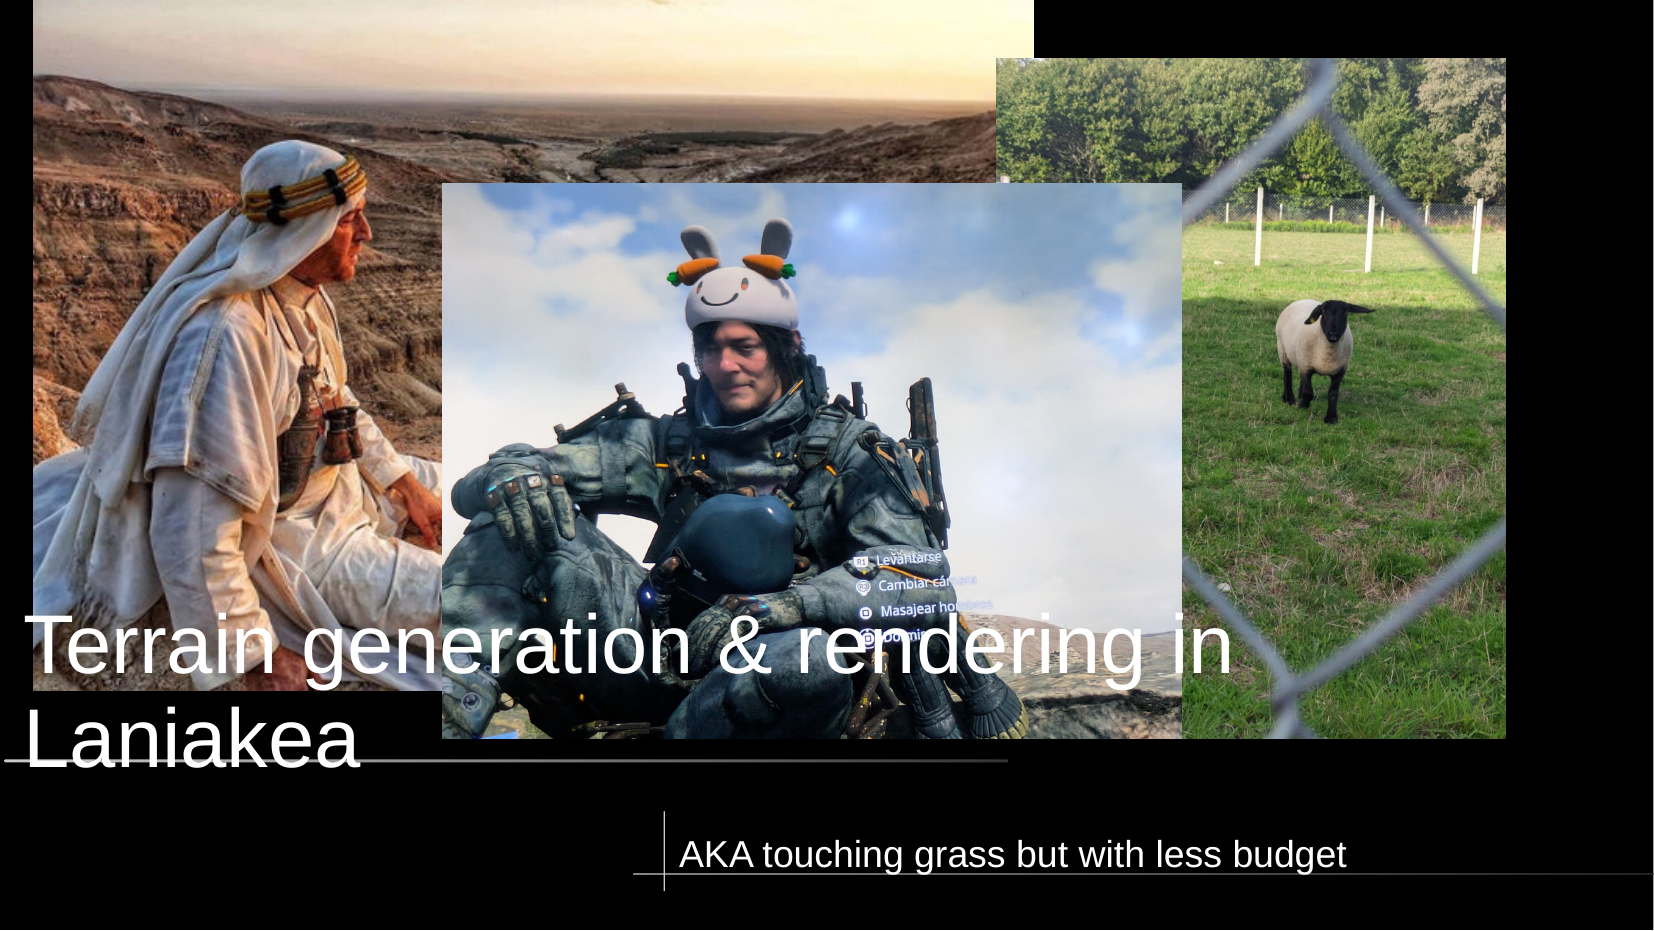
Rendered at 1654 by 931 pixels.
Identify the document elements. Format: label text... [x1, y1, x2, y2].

title AKA touching grass but with less budget [679, 800, 1625, 909]
picture [33, 0, 1506, 739]
title Terrain generation & rendering in Laniakea [23, 598, 1501, 785]
